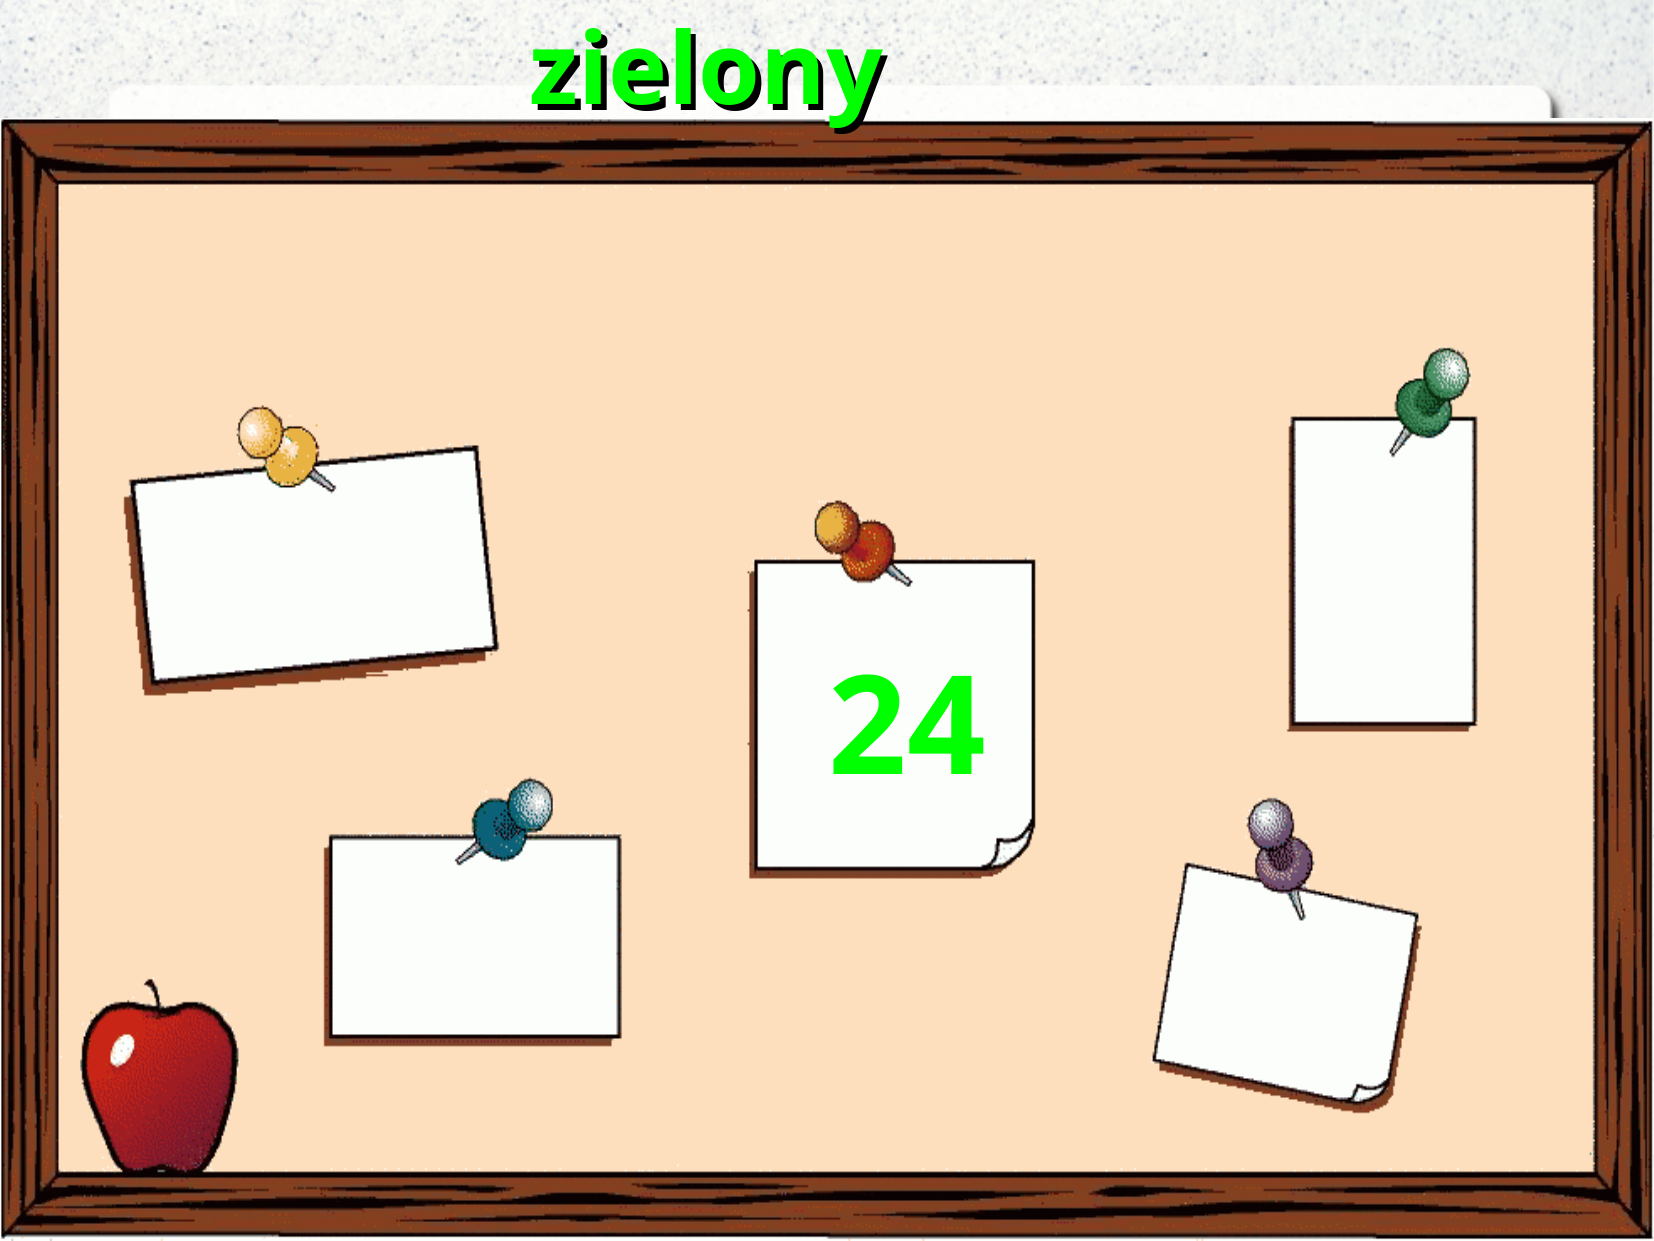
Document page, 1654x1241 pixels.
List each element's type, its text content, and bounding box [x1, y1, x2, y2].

picture [0, 0, 1654, 1241]
text_box [1151, 909, 1418, 1093]
text_box zielony [354, 0, 1182, 146]
text_box 24 [767, 620, 1048, 803]
